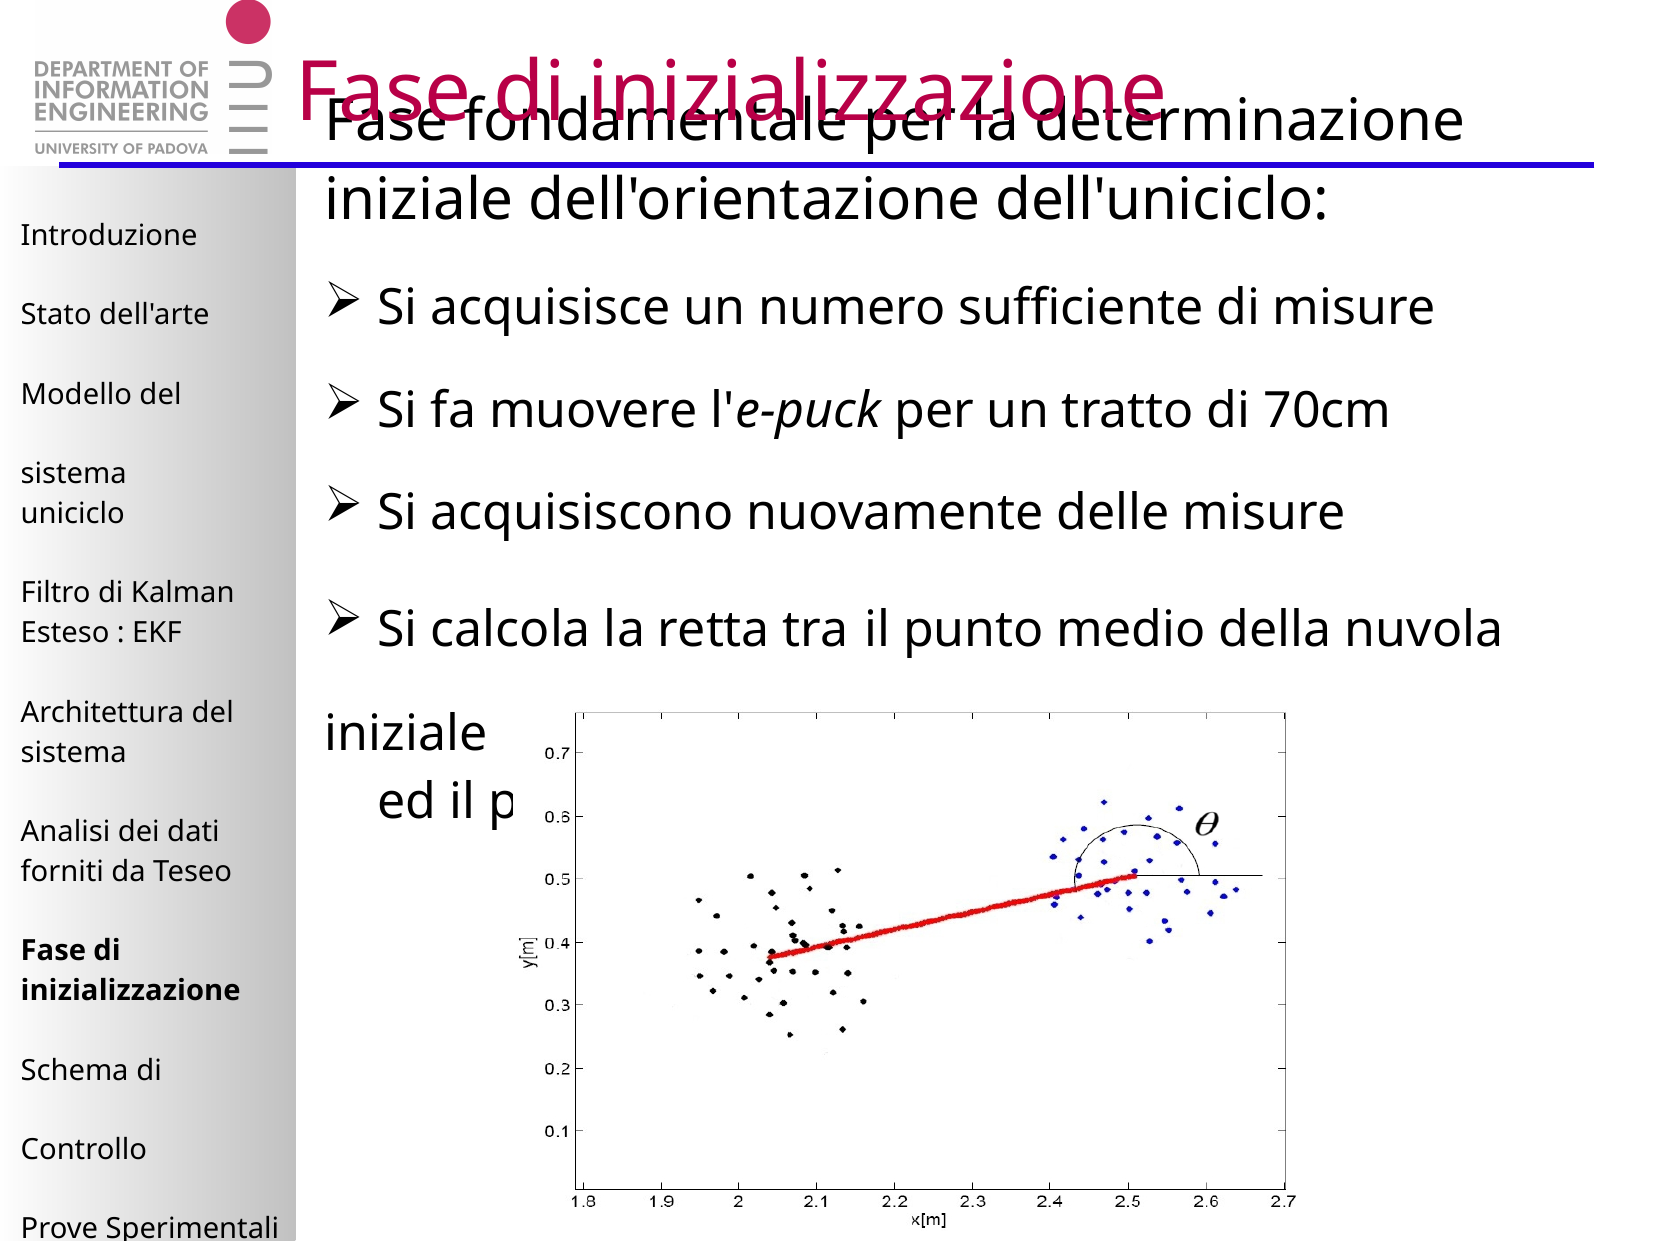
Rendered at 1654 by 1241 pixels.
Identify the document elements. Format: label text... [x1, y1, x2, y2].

title Fase di inizializzazione [295, 29, 1536, 148]
picture [513, 702, 1312, 1231]
picture [35, 0, 272, 154]
subtitle Fase fondamentale per la determinazione iniziale dell'orientazione dell'uniciclo: Si acquisisce un numero sufficiente di misure Si fa muovere l'e-puck per un tratto di 70cm Si acquisiscono nuovamente delle misure Si calcola la retta tra il punto medio della nuvola iniziale ed il punto medio di quella finale [324, 206, 1625, 706]
text_box Introduzione Stato dell'arte Modello del sistema uniciclo Filtro di Kalman Esteso : EKF Architettura del sistema Analisi dei dati forniti da Teseo Fase di inizializzazione Schema di Controllo Prove Sperimentali Conclusioni Sviluppi futuri [5, 206, 302, 1211]
